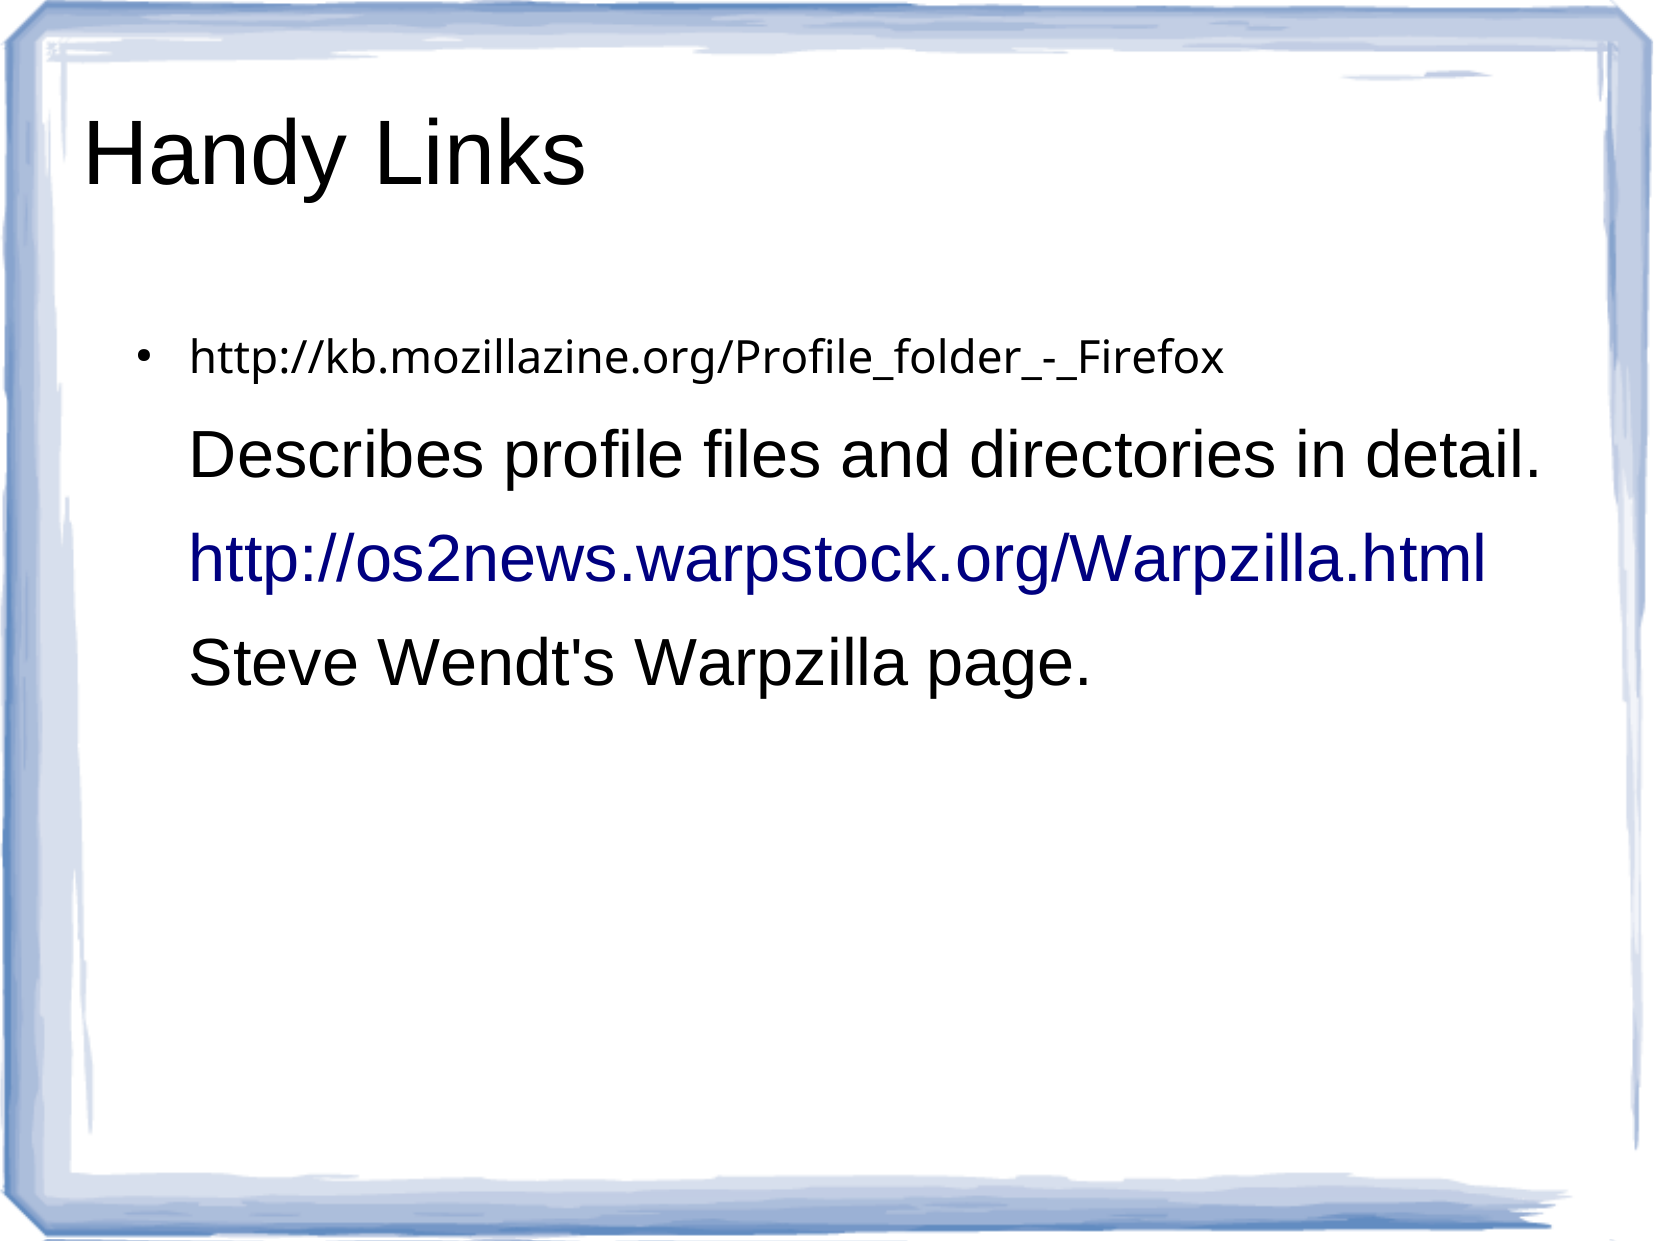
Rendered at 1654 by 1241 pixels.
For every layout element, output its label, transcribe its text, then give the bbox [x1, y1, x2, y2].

title Handy Links [82, 49, 1571, 257]
picture [0, 0, 1654, 1241]
list http://kb.mozillazine.org/Profile_folder_-_Firefox Describes profile files and directories in detail. http://os2news.warpstock.org/Warpzilla.html Steve Wendt's Warpzilla page. [118, 324, 1571, 900]
